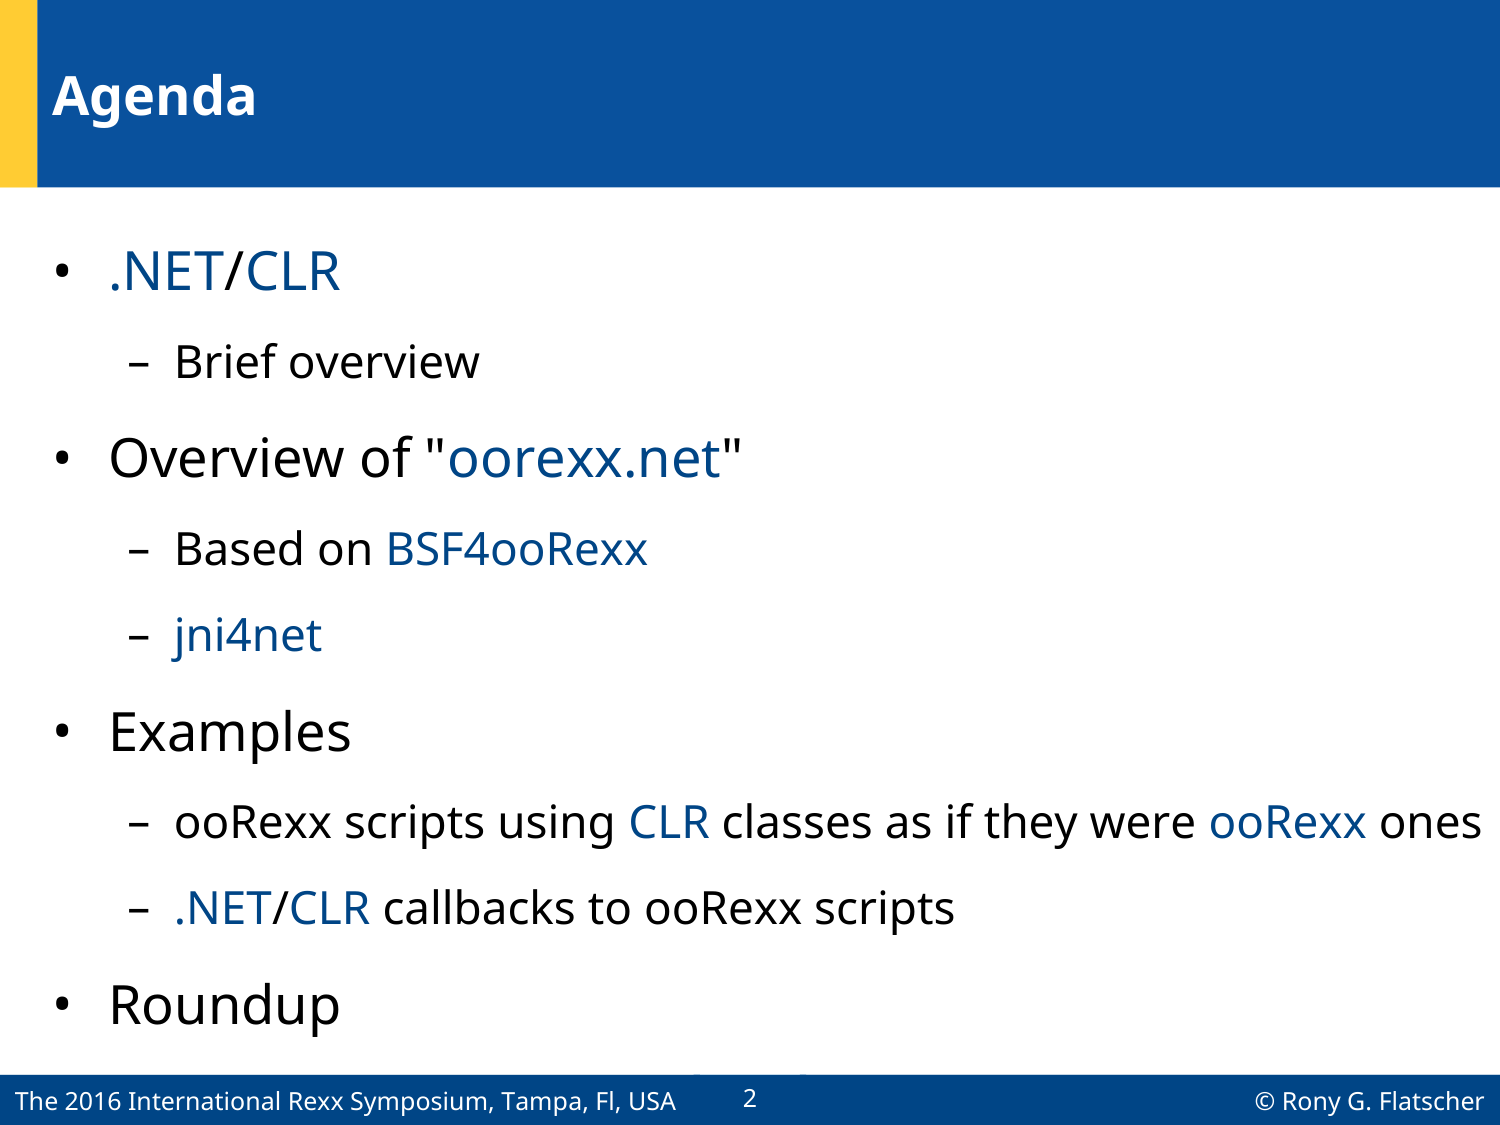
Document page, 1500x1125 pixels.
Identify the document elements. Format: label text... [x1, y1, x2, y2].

title Agenda [37, 0, 1500, 188]
list .NET/CLR Brief overview Overview of "oorexx.net" Based on BSF4ooRexx jni4net Examples ooRexx scripts using CLR classes as if they were ooRexx ones .NET/CLR callbacks to ooRexx scripts Roundup [37, 212, 1500, 1051]
